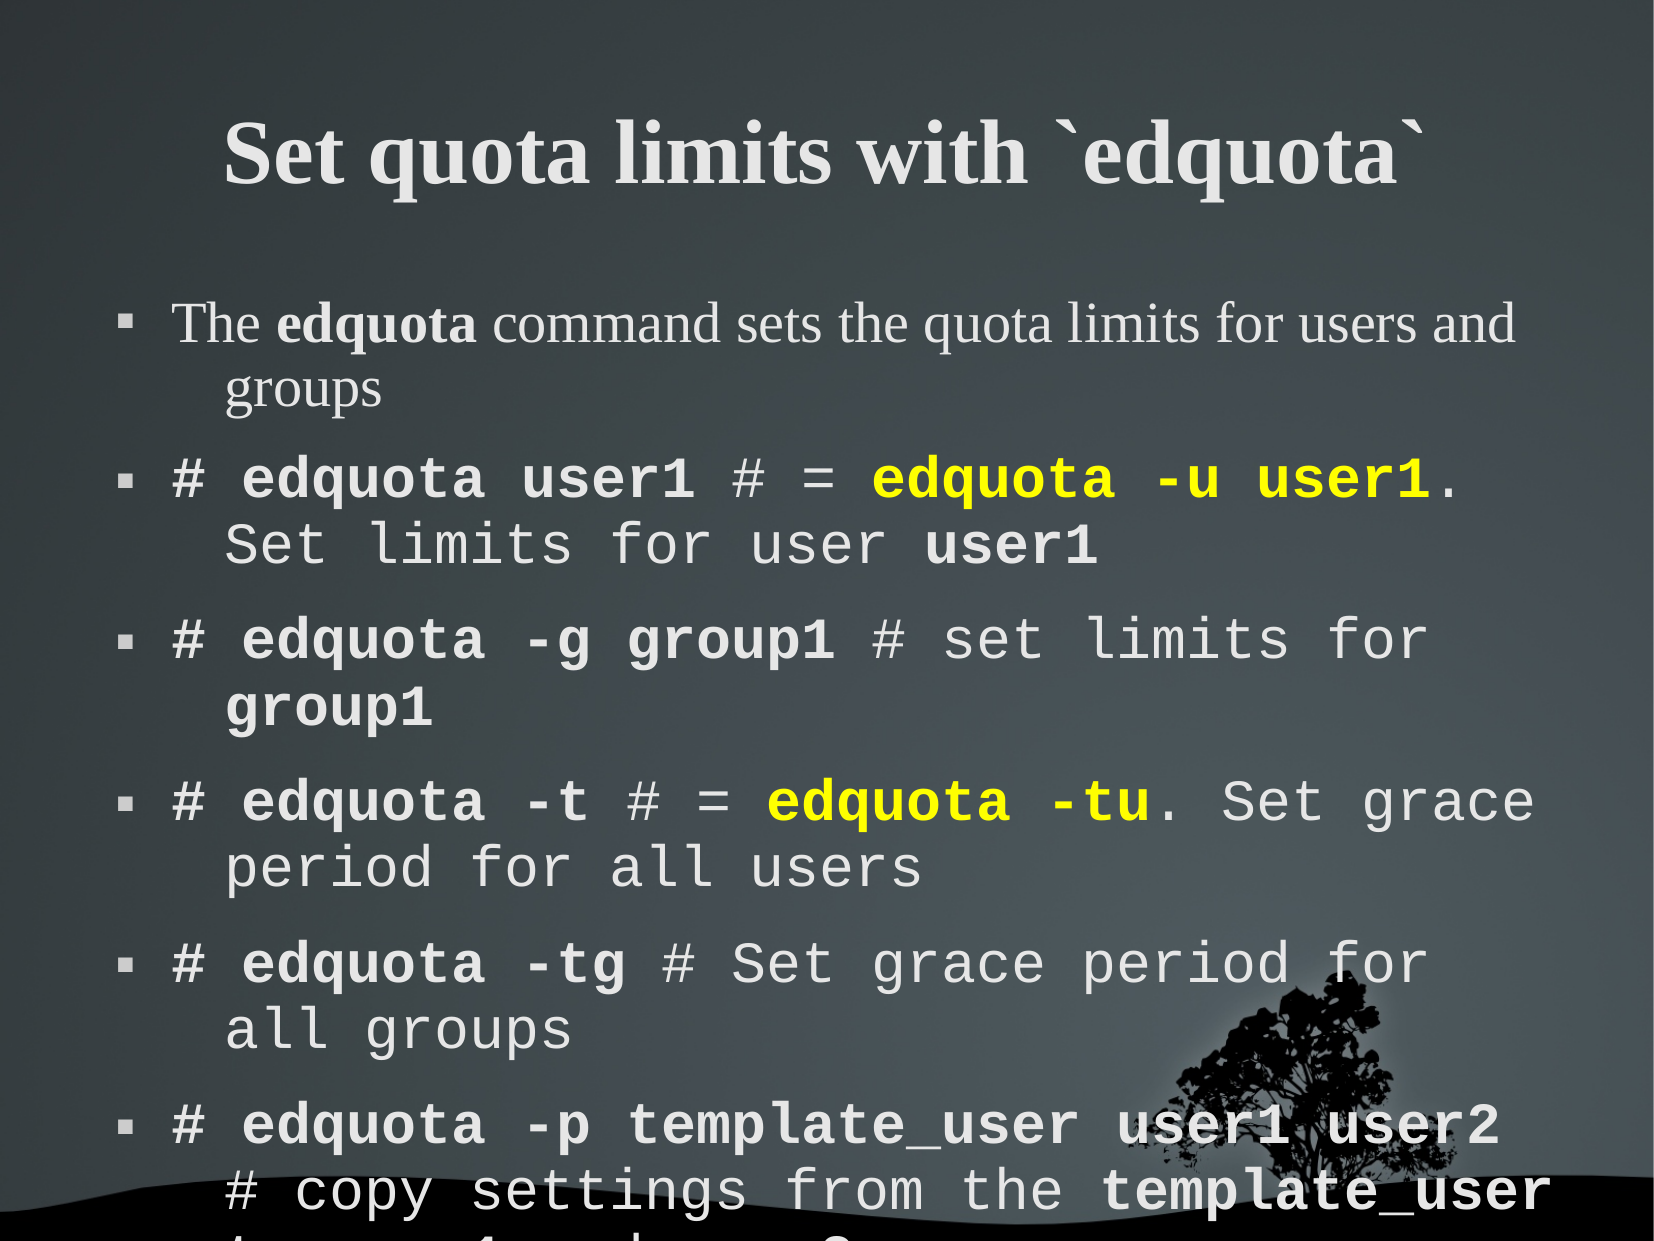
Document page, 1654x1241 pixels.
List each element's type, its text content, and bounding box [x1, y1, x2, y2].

title Set quota limits with `edquota` [82, 33, 1571, 273]
list The edquota command sets the quota limits for users and groups # edquota user1 # = edquota -u user1. Set limits for user user1 # edquota -g group1 # set limits for group1 # edquota -t # = edquota -tu. Set grace period for all users # edquota -tg # Set grace period for all groups # edquota -p template_user user1 user2 # copy settings from the template_user to user1 and user2 [82, 290, 1571, 1109]
picture [0, 0, 1654, 1241]
